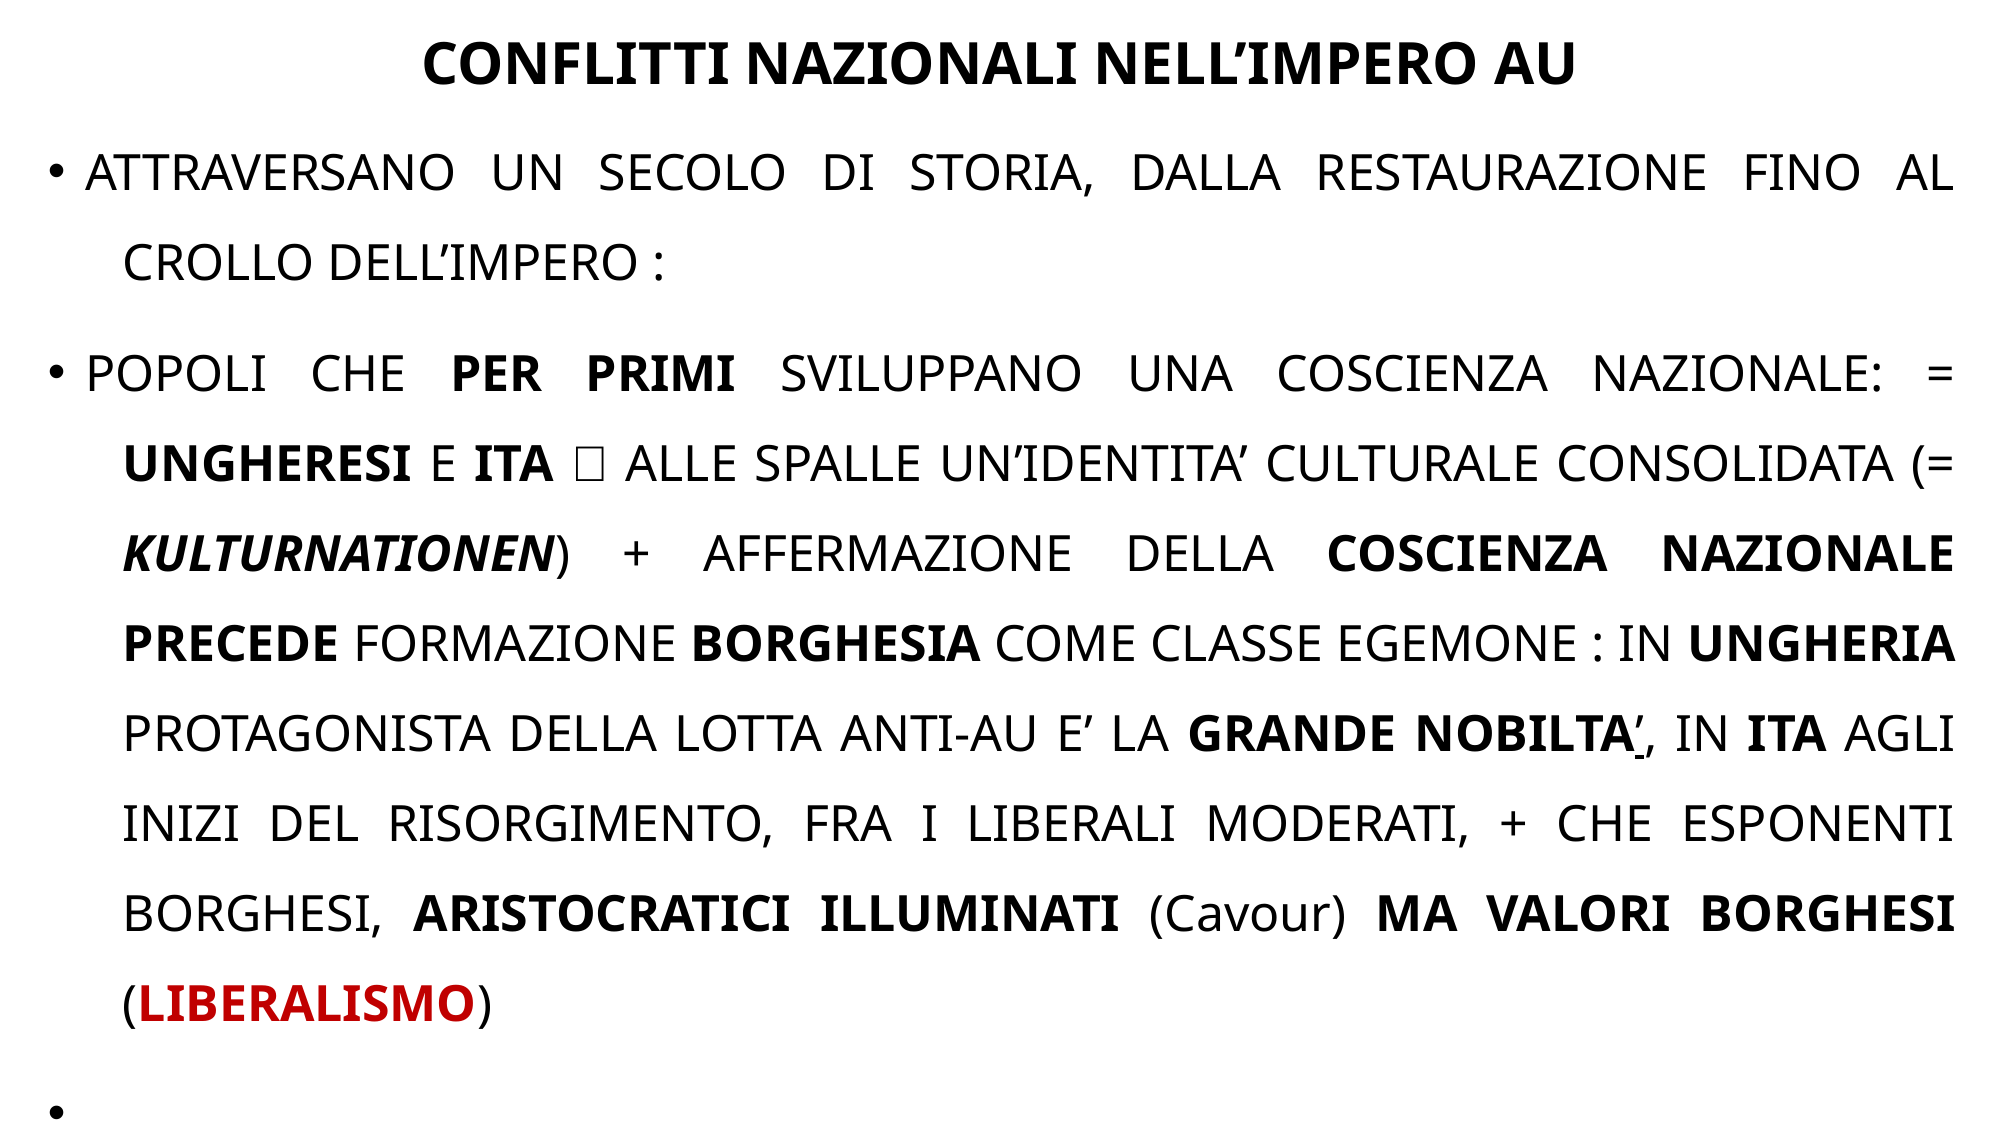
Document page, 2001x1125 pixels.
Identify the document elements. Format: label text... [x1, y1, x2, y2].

list ATTRAVERSANO UN SECOLO DI STORIA, DALLA RESTAURAZIONE FINO AL CROLLO DELL’IMPERO : POPOLI CHE PER PRIMI SVILUPPANO UNA COSCIENZA NAZIONALE: = UNGHERESI E ITA  ALLE SPALLE UN’IDENTITA’ CULTURALE CONSOLIDATA (= KULTURNATIONEN) + AFFERMAZIONE DELLA COSCIENZA NAZIONALE PRECEDE FORMAZIONE BORGHESIA COME CLASSE EGEMONE : IN UNGHERIA PROTAGONISTA DELLA LOTTA ANTI-AU E’ LA GRANDE NOBILTA’, IN ITA AGLI INIZI DEL RISORGIMENTO, FRA I LIBERALI MODERATI, + CHE ESPONENTI BORGHESI, ARISTOCRATICI ILLUMINATI (Cavour) MA VALORI BORGHESI (LIBERALISMO) [33, 103, 1971, 1099]
title CONFLITTI NAZIONALI NELL’IMPERO AU [137, 26, 1863, 83]
